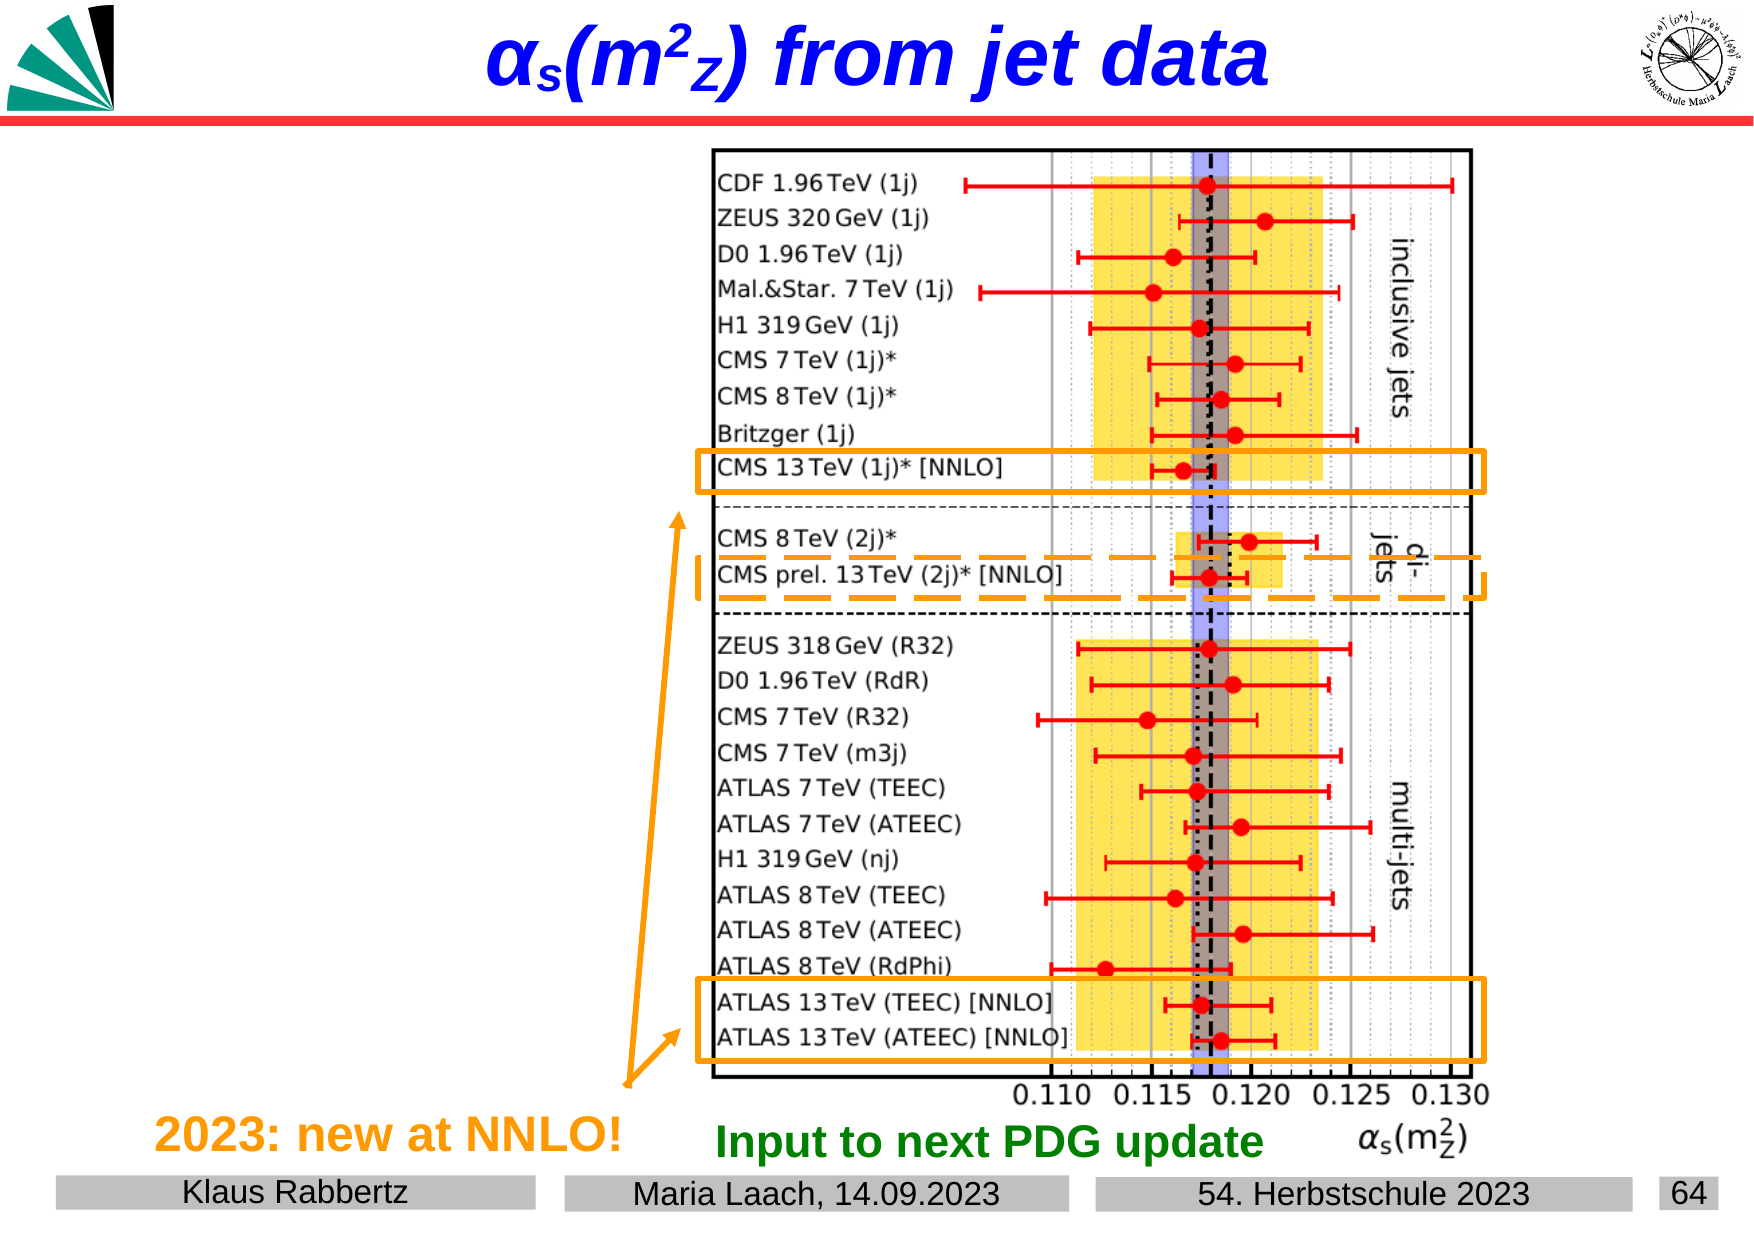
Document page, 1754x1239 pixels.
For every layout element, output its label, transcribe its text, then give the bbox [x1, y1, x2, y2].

picture [705, 454, 1481, 489]
picture [1641, 11, 1741, 106]
picture [705, 139, 1500, 1173]
title αs(m2Z) from jet data [129, 0, 1627, 114]
picture [7, 5, 114, 112]
text_box Input to next PDG update [703, 1110, 1277, 1174]
picture [705, 981, 1481, 1058]
text_box 2023: new at NNLO! [142, 1099, 637, 1168]
